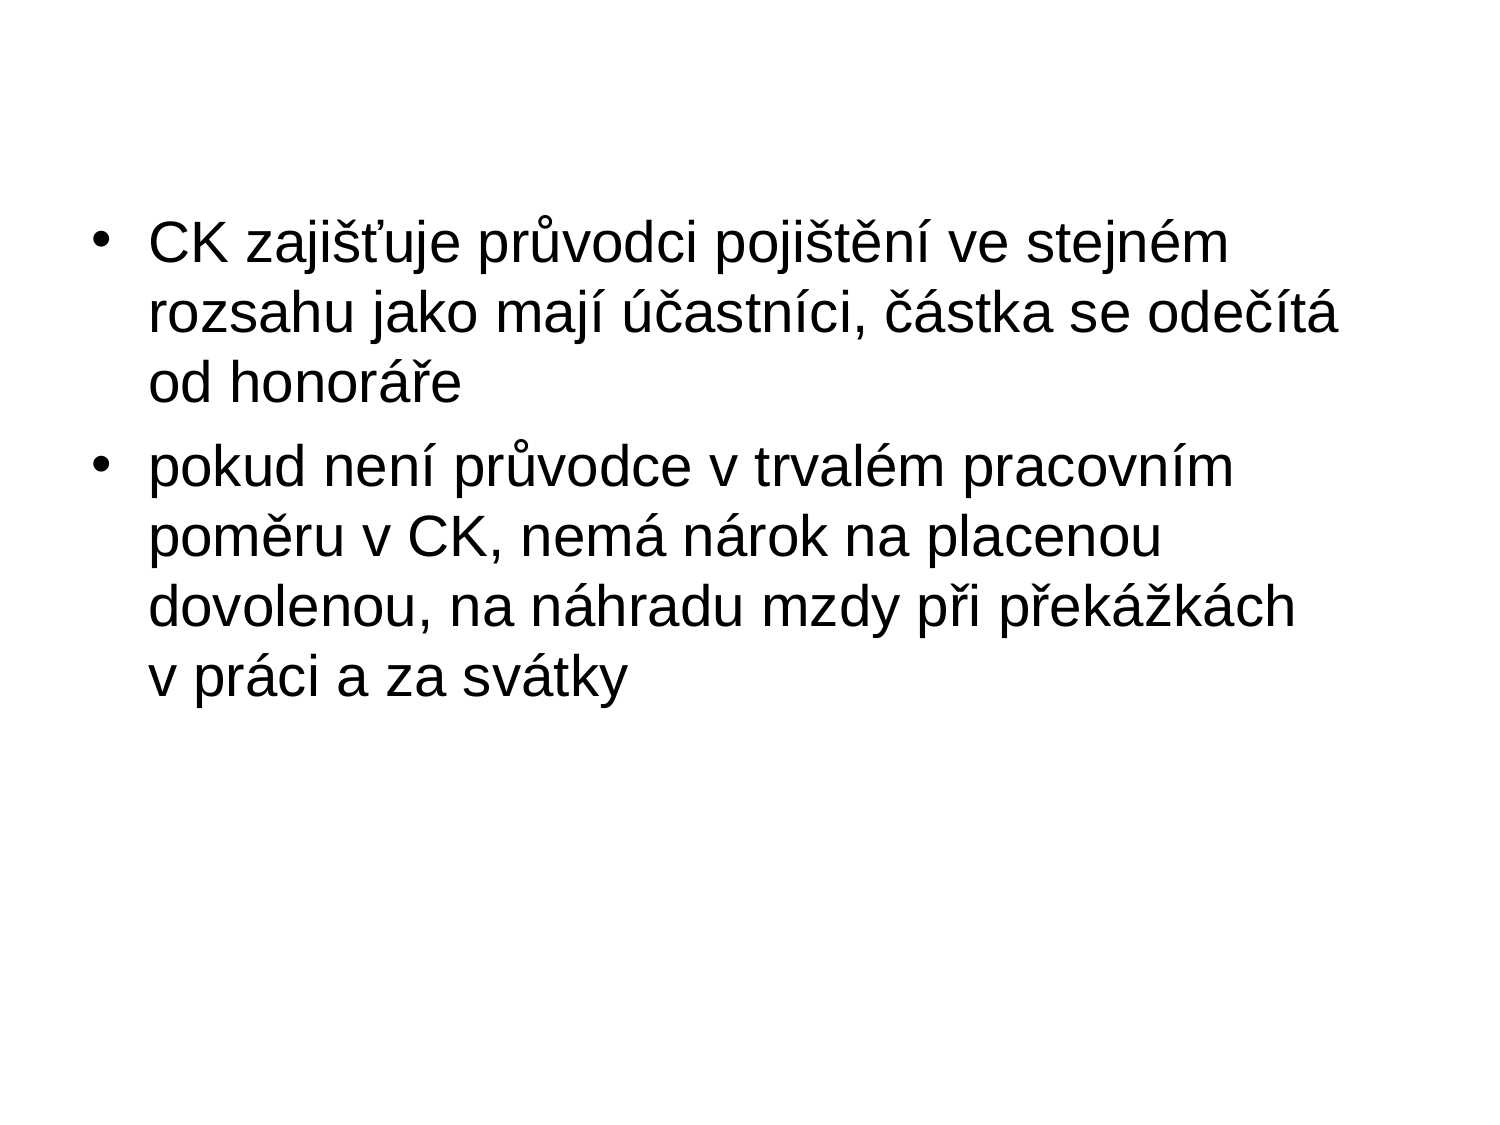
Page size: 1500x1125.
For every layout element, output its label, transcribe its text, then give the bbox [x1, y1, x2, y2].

list CK zajišťuje průvodci pojištění ve stejném rozsahu jako mají účastníci, částka se odečítá od honoráře pokud není průvodce v trvalém pracovním poměru v CK, nemá nárok na placenou dovolenou, na náhradu mzdy při překážkách v práci a za svátky [76, 196, 1427, 1006]
